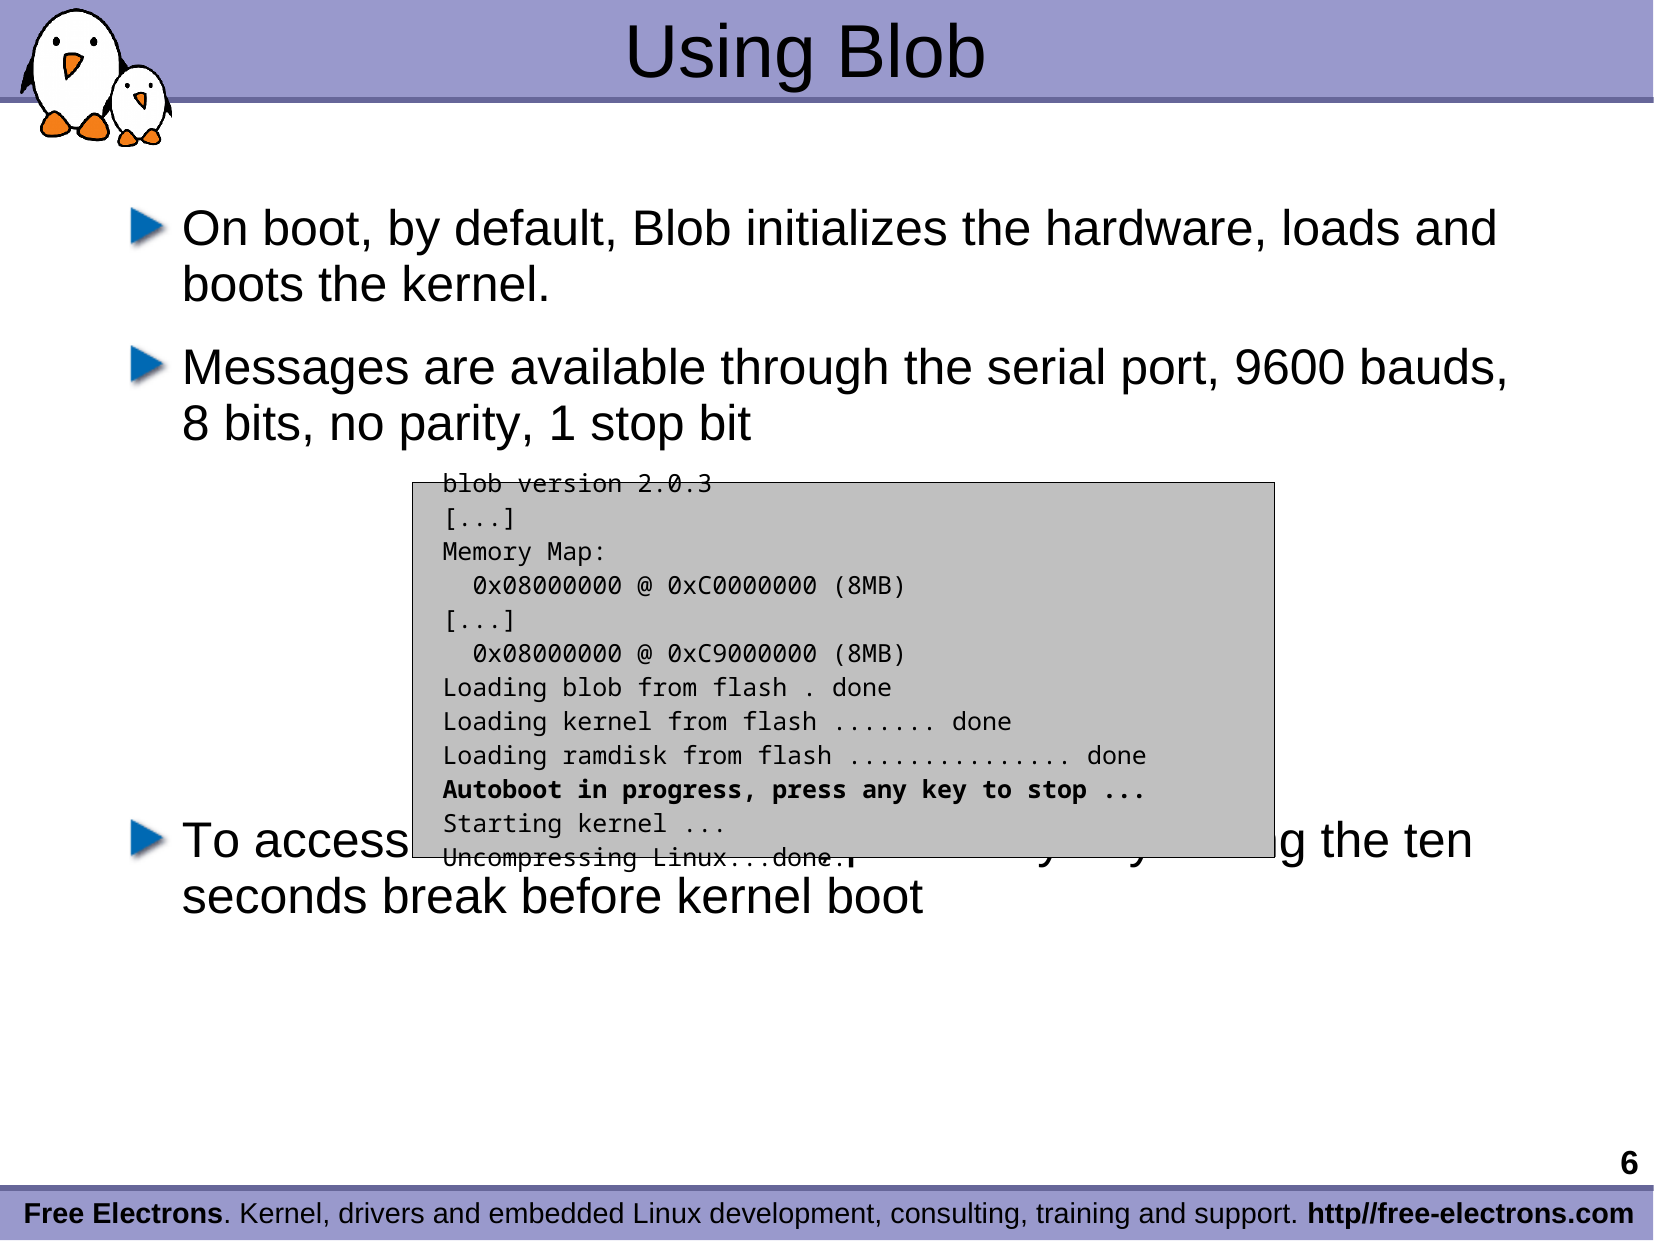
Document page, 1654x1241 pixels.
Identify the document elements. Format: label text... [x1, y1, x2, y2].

title Using Blob [60, 0, 1551, 104]
text_box blob version 2.0.3 [...] Memory Map: 0x08000000 @ 0xC0000000 (8MB) [...] 0x08000000 @ 0xC9000000 (8MB) Loading blob from flash . done Loading kernel from flash ....... done Loading ramdisk from flash ............... done Autoboot in progress, press any key to stop ... Starting kernel ... Uncompressing Linux...done. [412, 482, 1275, 858]
picture [20, 8, 172, 147]
list On boot, by default, Blob initializes the hardware, loads and boots the kernel. Messages are available through the serial port, 9600 bauds, 8 bits, no parity, 1 stop bit To access the command line, press any key during the ten seconds break before kernel boot [110, 200, 1523, 1051]
